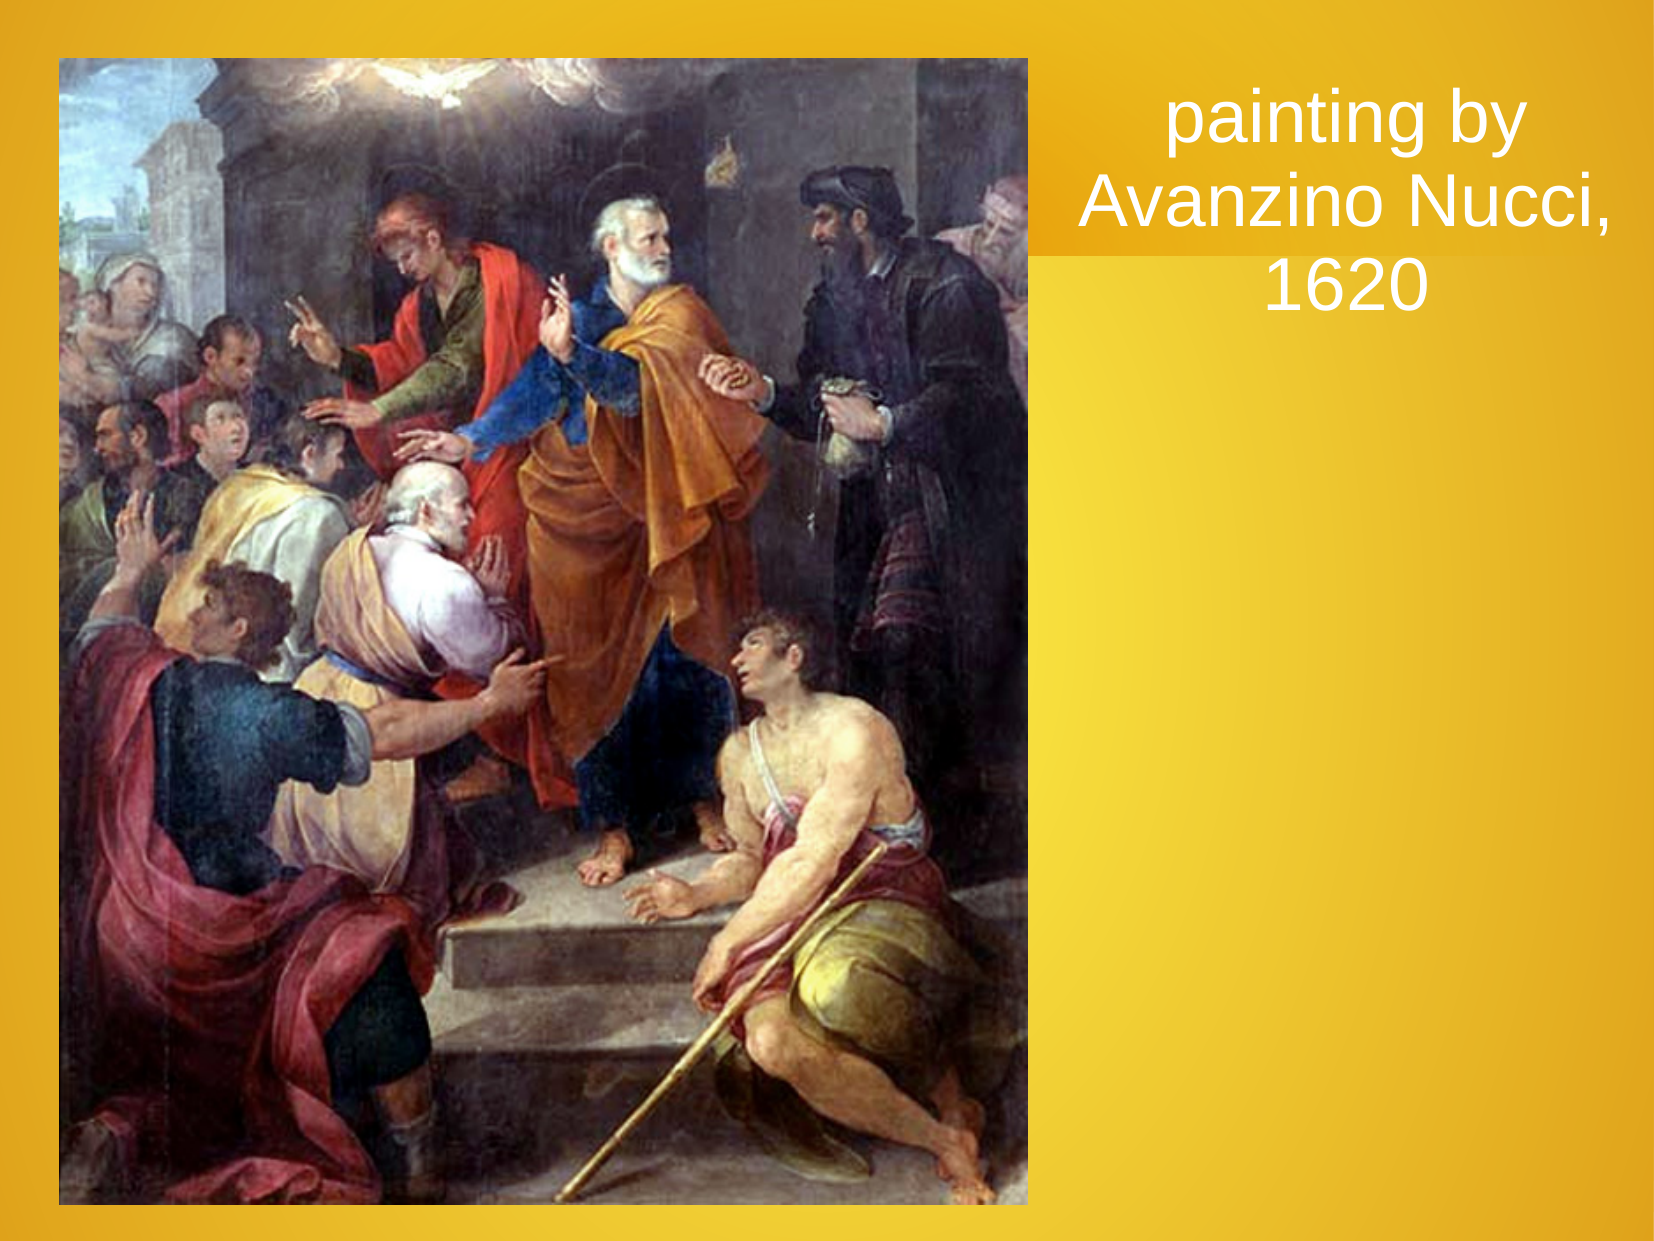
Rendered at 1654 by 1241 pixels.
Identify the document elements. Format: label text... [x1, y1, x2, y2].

title painting by Avanzino Nucci, 1620 [1062, 74, 1630, 327]
picture [59, 58, 1028, 1205]
